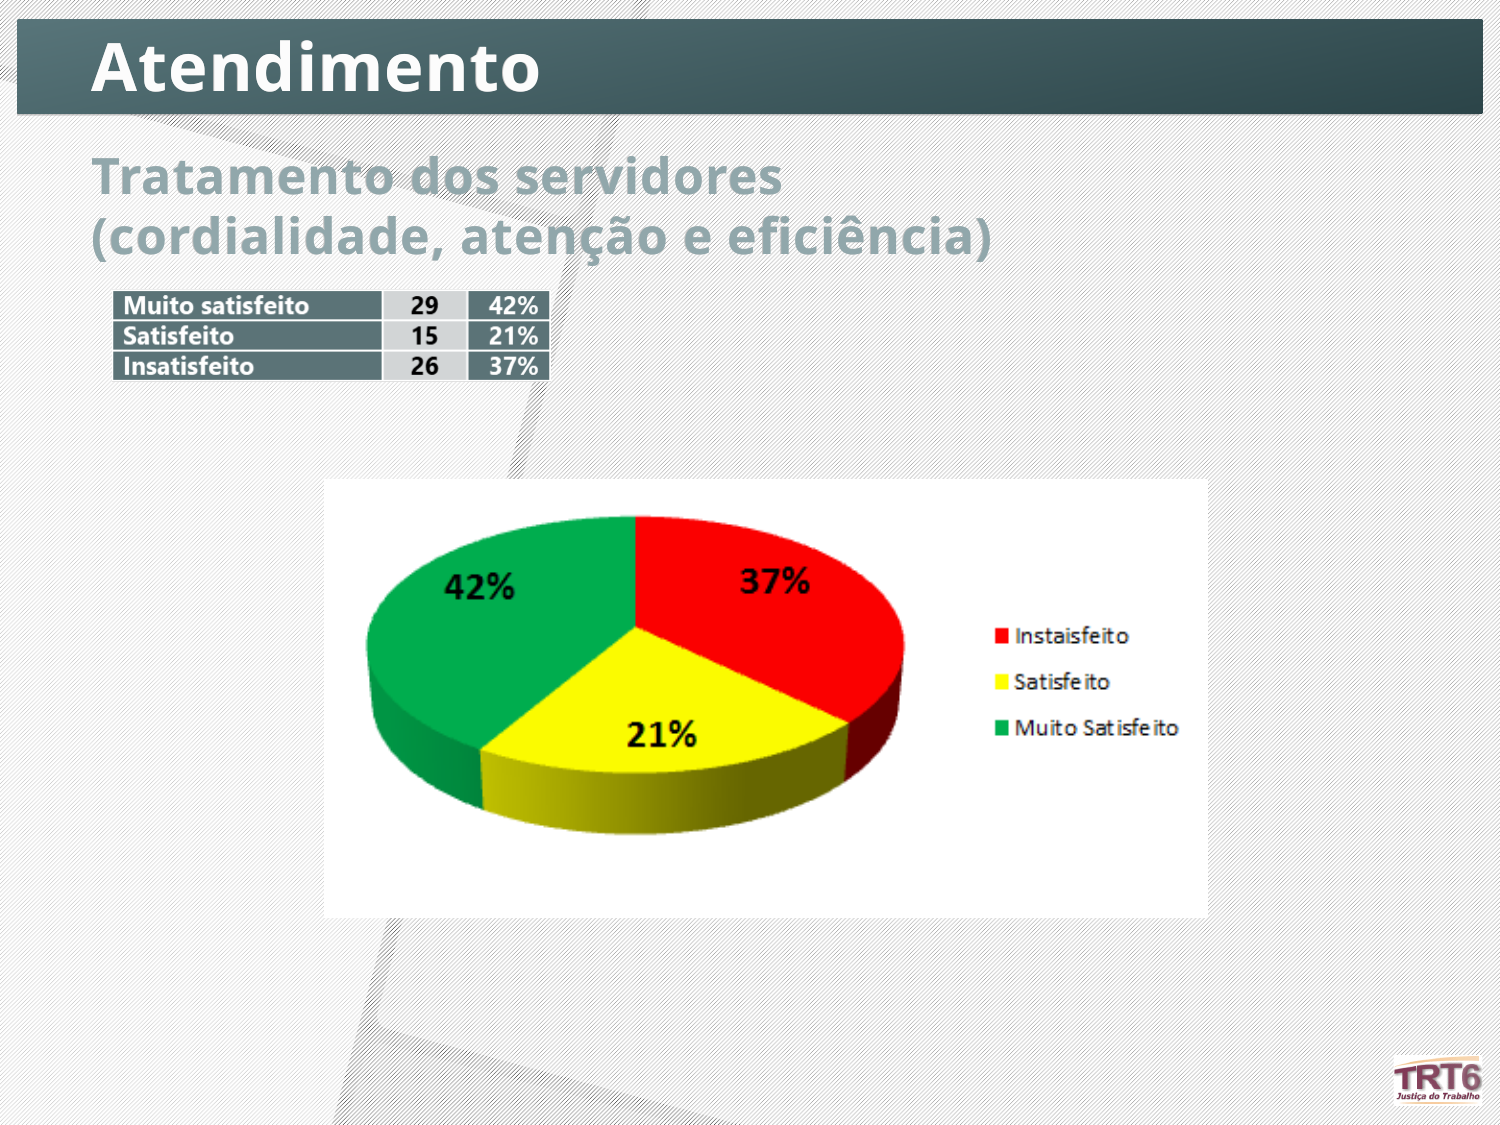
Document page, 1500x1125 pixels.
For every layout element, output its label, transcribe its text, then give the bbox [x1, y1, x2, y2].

text_box [18, 19, 1482, 114]
text_box Atendimento [77, 18, 1270, 113]
picture [324, 479, 1208, 918]
text_box Tratamento dos servidores (cordialidade, atenção e eficiência) [77, 137, 1447, 272]
picture [112, 281, 551, 395]
picture [1393, 1055, 1483, 1106]
